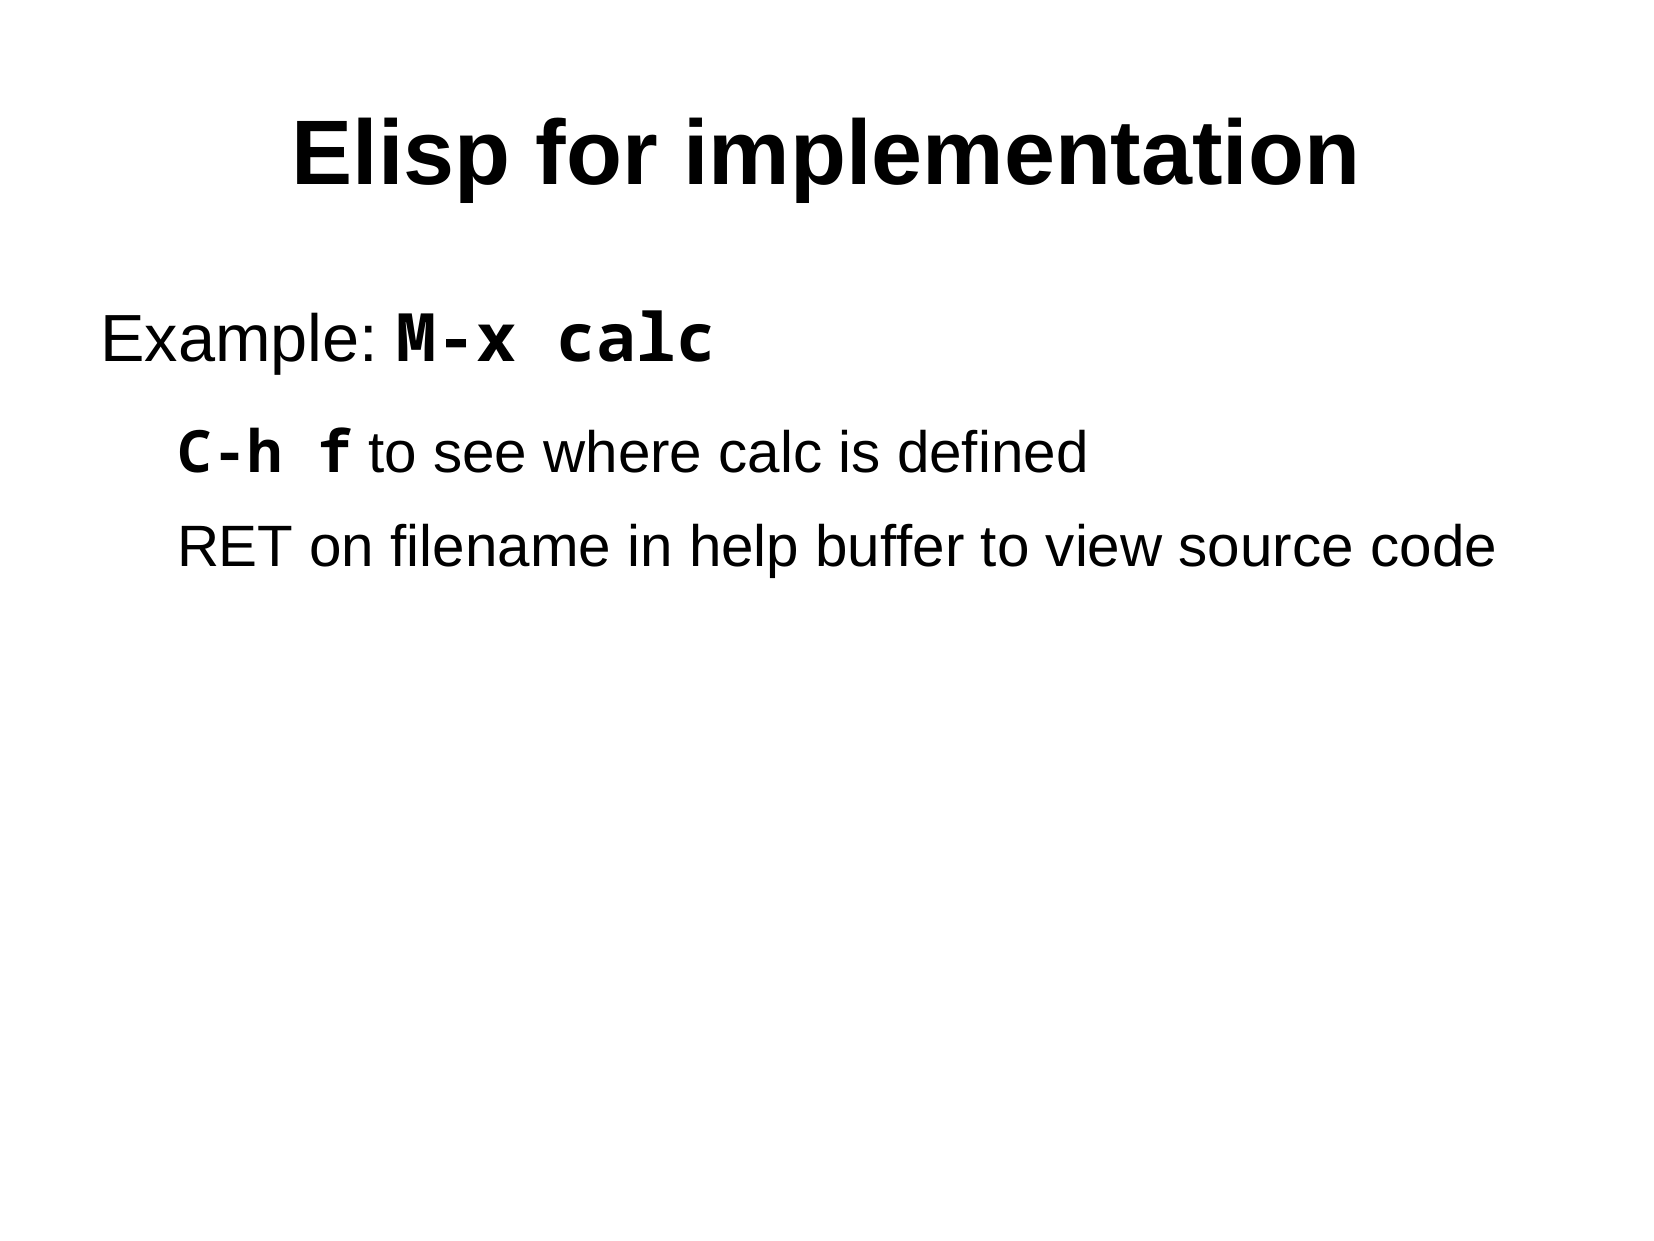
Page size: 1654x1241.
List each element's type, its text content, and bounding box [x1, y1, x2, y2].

list Example: M-x calc C-h f to see where calc is defined RET on filename in help buffer to view source code [82, 290, 1571, 1094]
title Elisp for implementation [82, 56, 1571, 250]
